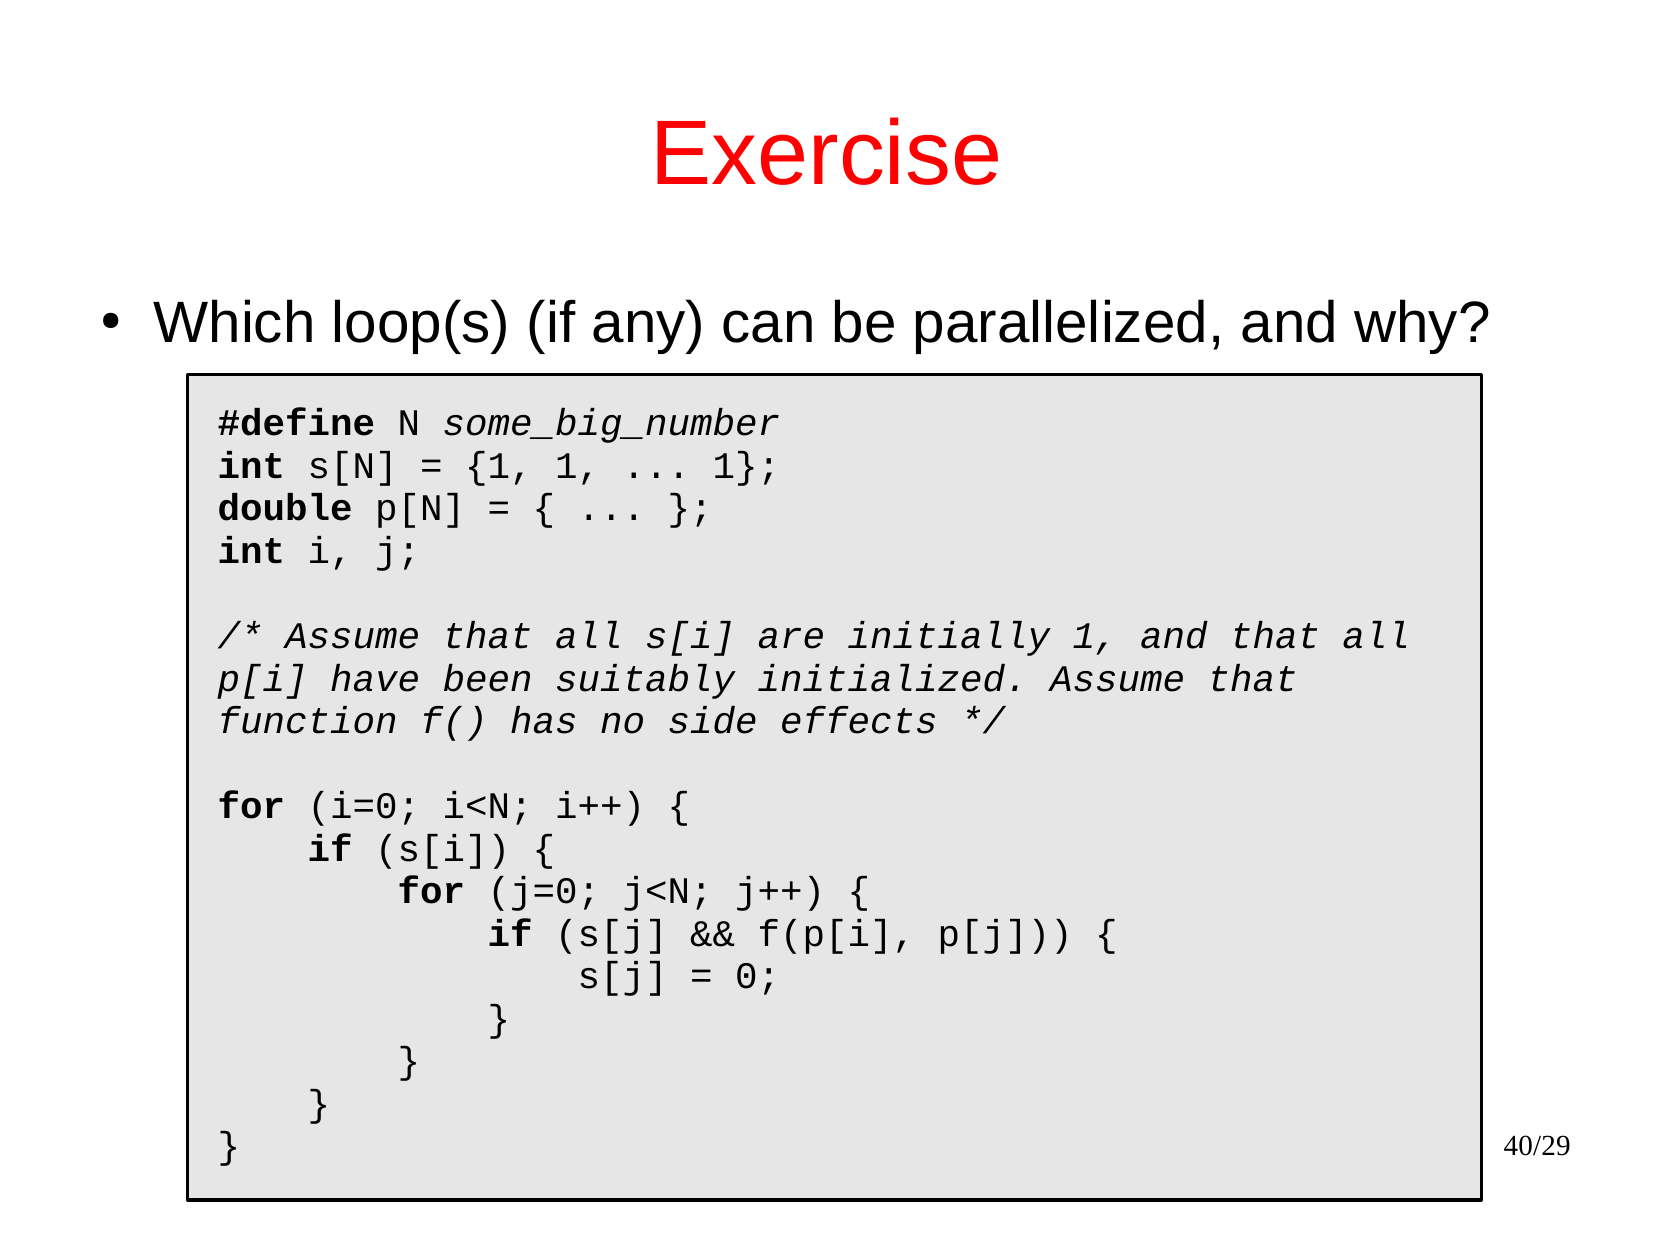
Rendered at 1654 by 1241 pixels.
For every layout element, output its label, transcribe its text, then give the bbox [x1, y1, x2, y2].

title Exercise [82, 49, 1571, 257]
text_box #define N some_big_number int s[N] = {1, 1, ... 1}; double p[N] = { ... }; int i, j; /* Assume that all s[i] are initially 1, and that all p[i] have been suitably initialized. Assume that function f() has no side effects */ for (i=0; i<N; i++) { if (s[i]) { for (j=0; j<N; j++) { if (s[j] && f(p[i], p[j])) { s[j] = 0; } } } } [187, 374, 1482, 1201]
list Which loop(s) (if any) can be parallelized, and why? [82, 290, 1571, 1109]
